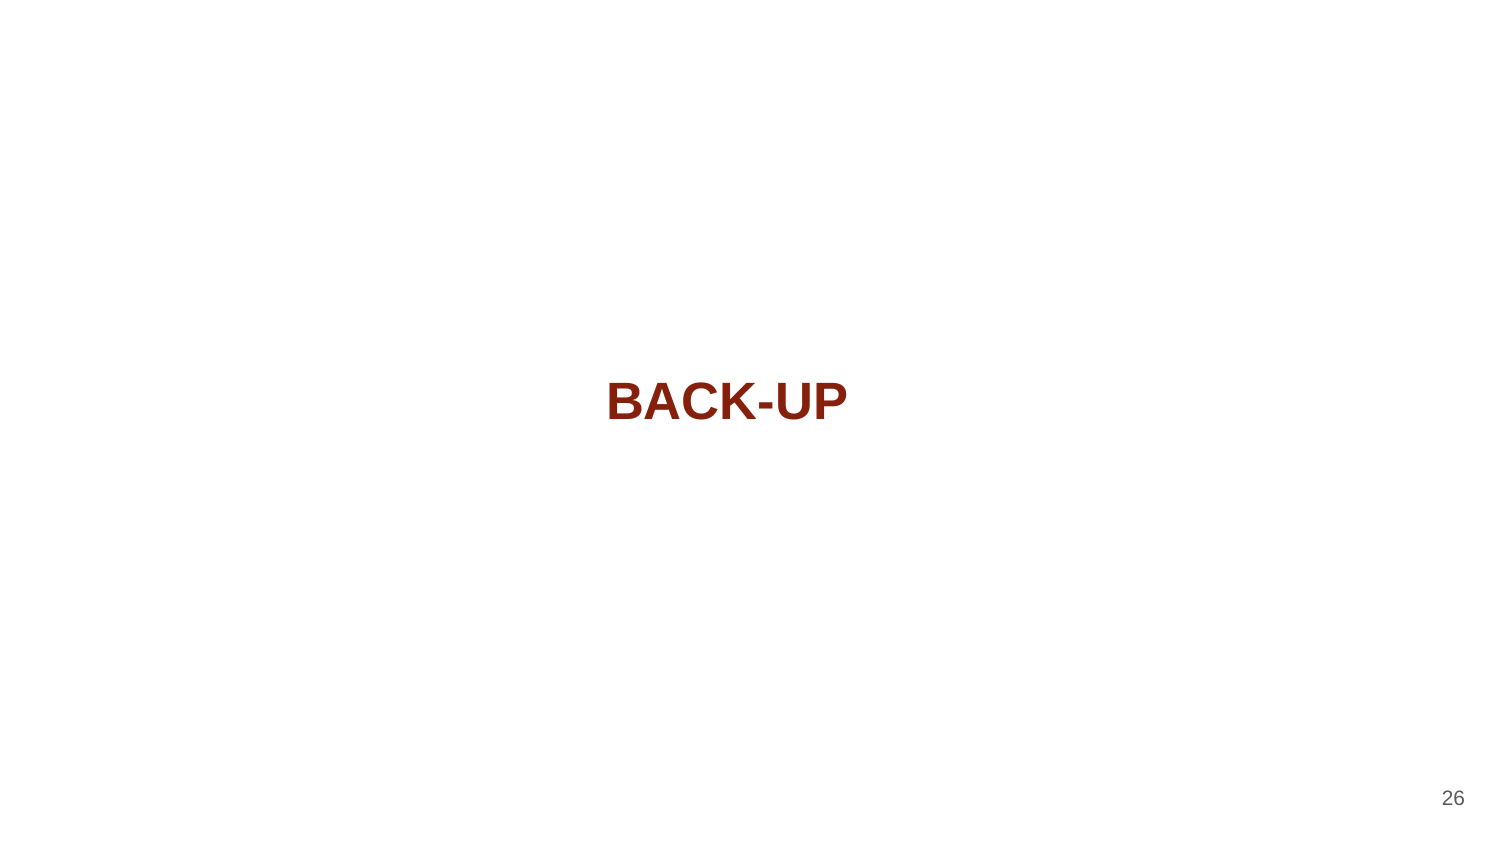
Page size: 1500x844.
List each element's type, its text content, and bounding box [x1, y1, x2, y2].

title BACK-UP [591, 352, 877, 446]
slide_number <number> [1389, 764, 1480, 830]
